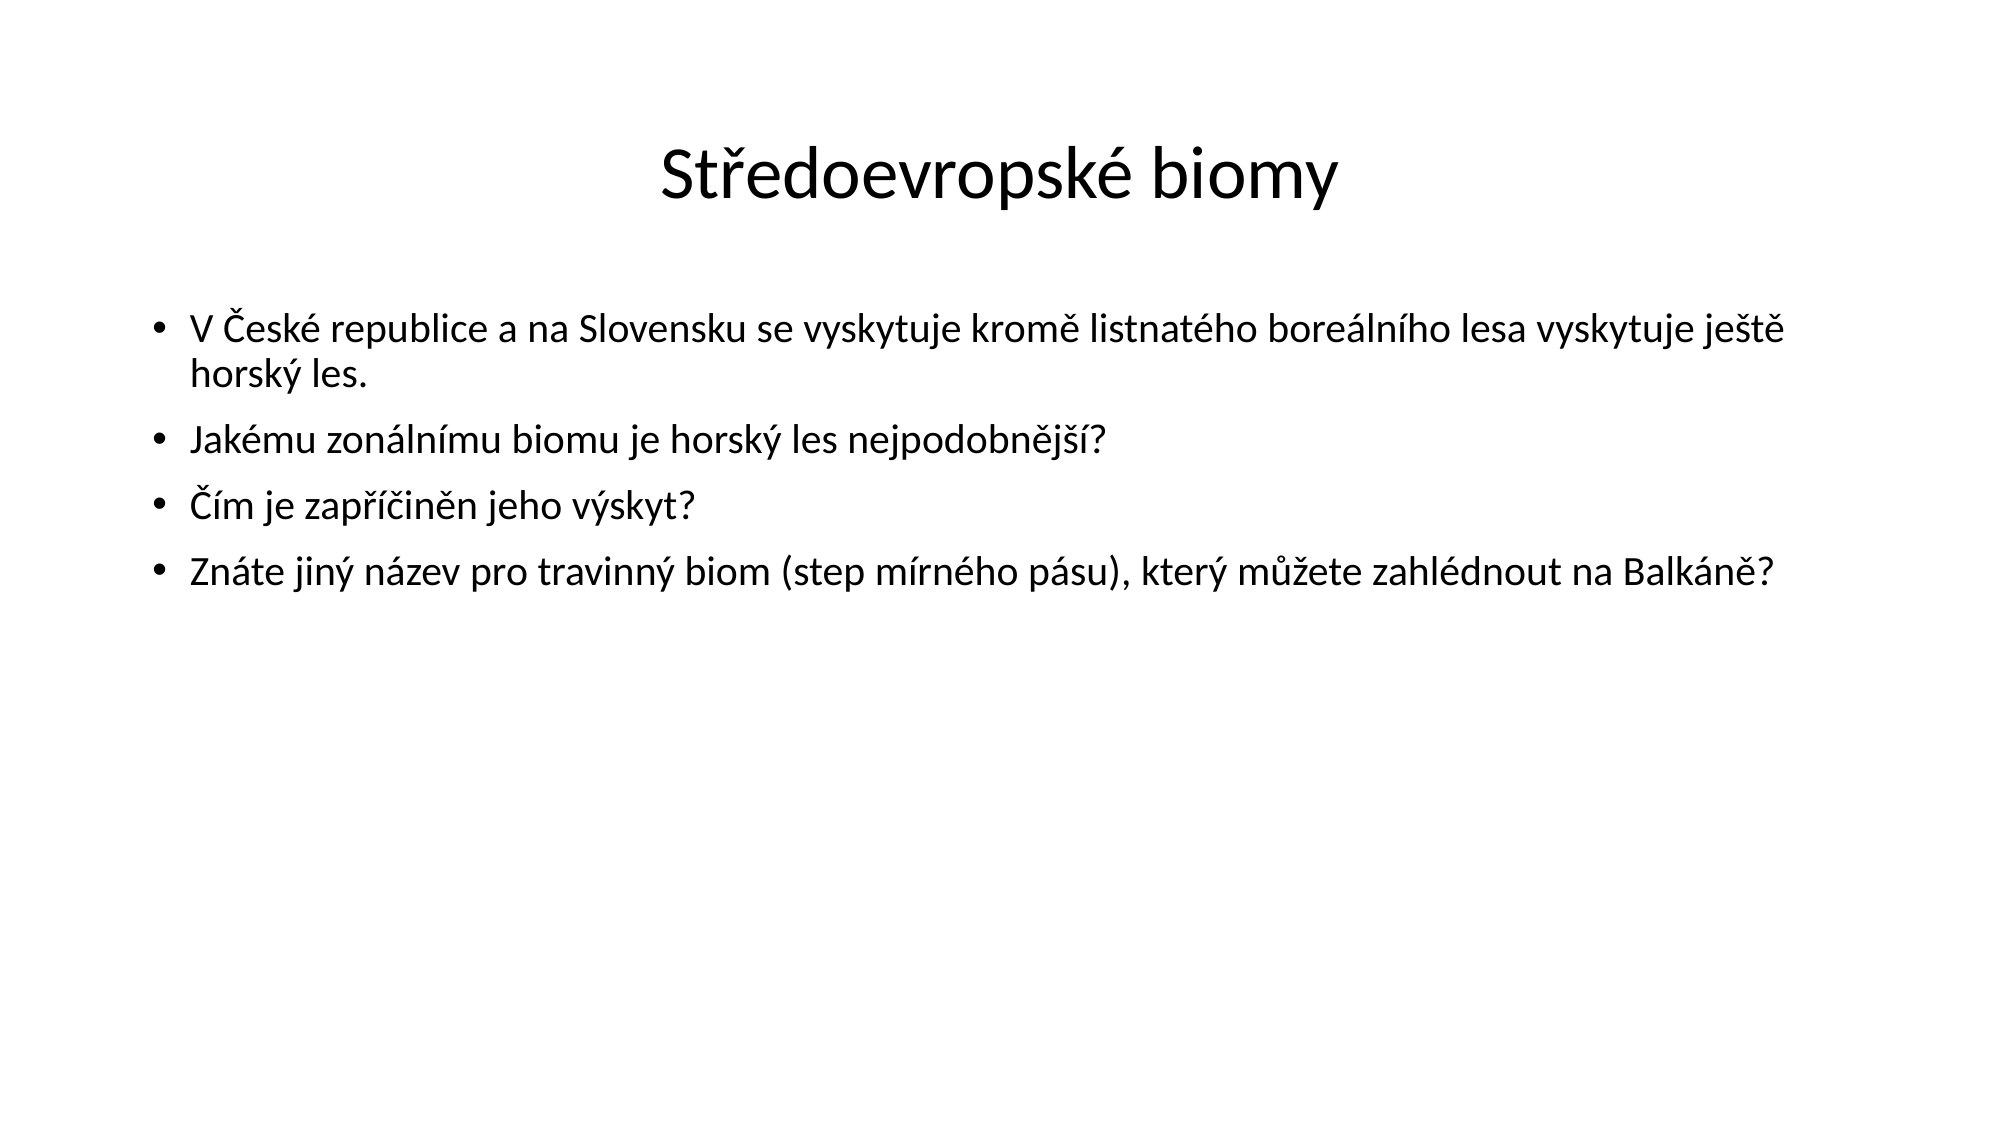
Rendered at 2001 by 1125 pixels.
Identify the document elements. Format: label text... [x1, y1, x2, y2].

list V České republice a na Slovensku se vyskytuje kromě listnatého boreálního lesa vyskytuje ještě horský les. Jakému zonálnímu biomu je horský les nejpodobnější? Čím je zapříčiněn jeho výskyt? Znáte jiný název pro travinný biom (step mírného pásu), který můžete zahlédnout na Balkáně? [137, 299, 1863, 1014]
title Středoevropské biomy [137, 59, 1863, 278]
